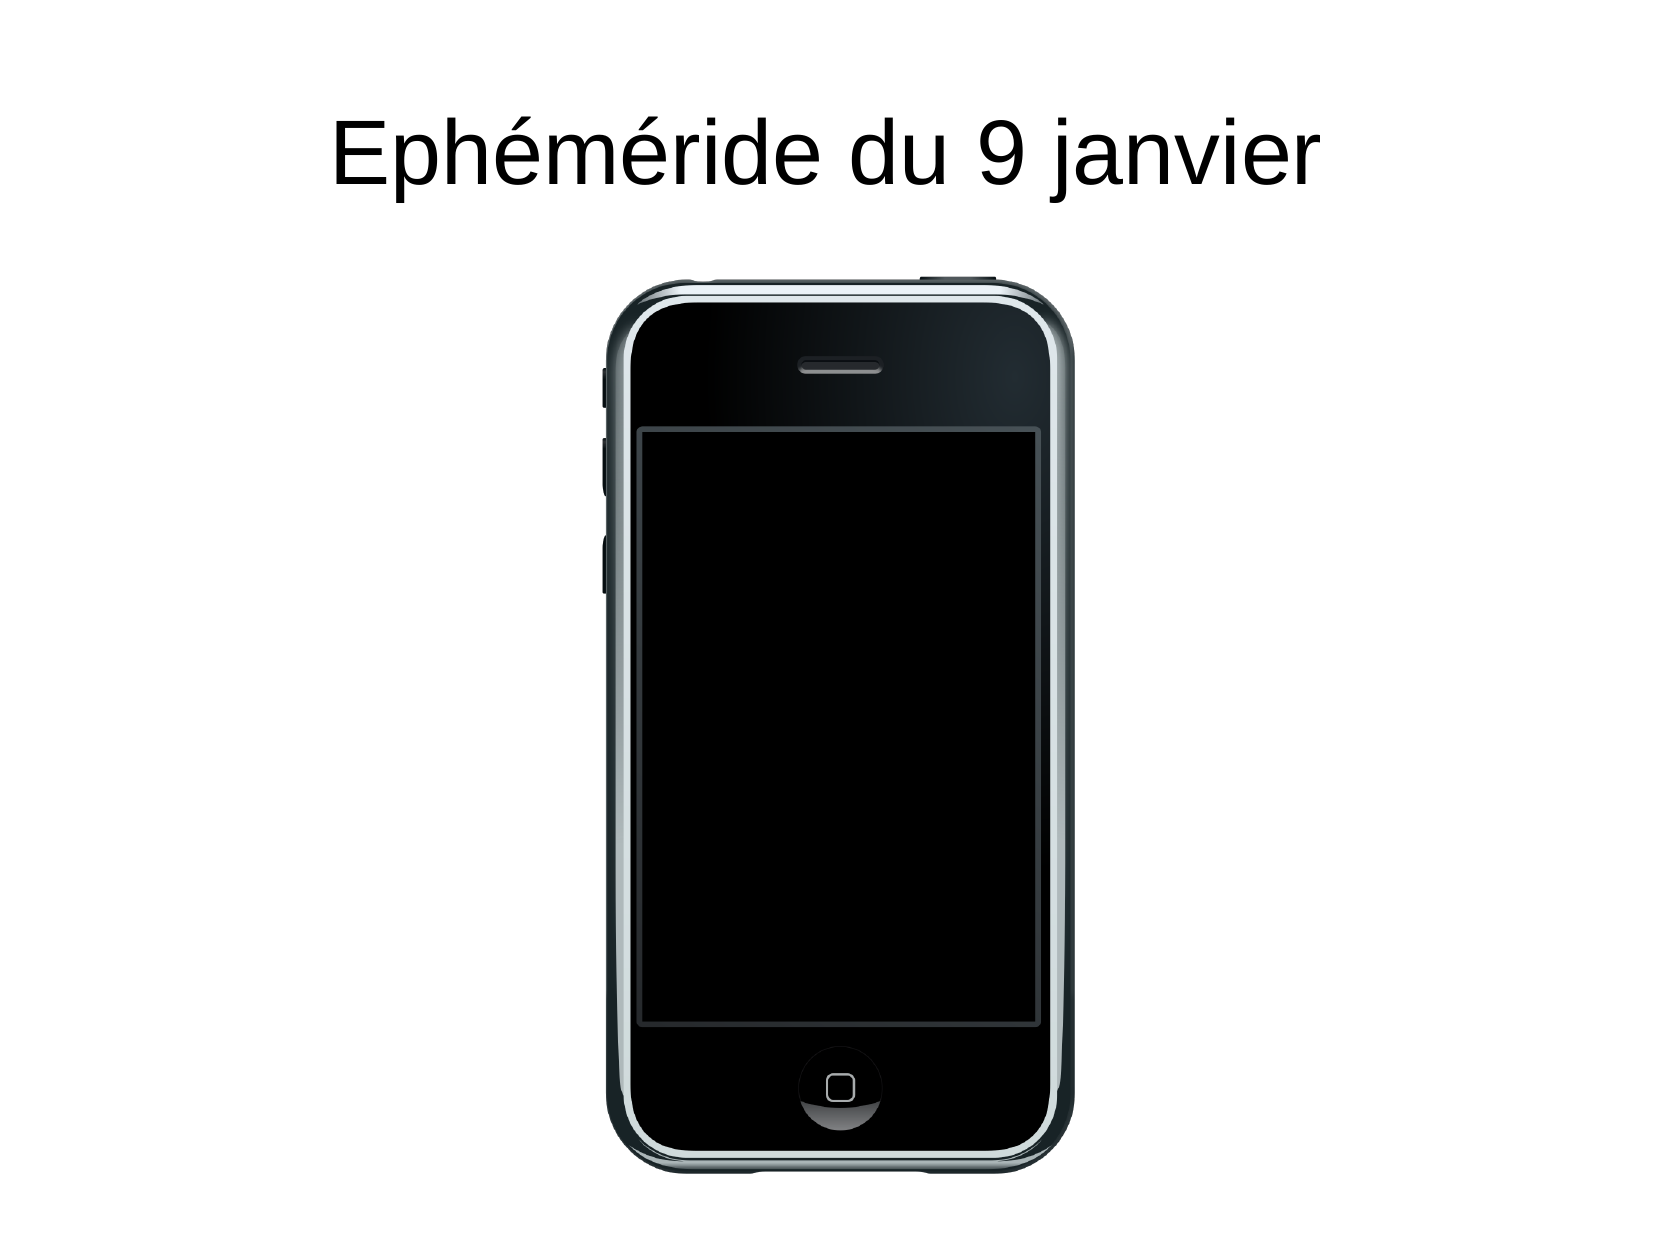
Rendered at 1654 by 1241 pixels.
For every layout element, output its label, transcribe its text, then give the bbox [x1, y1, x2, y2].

picture [602, 271, 1075, 1174]
title Ephéméride du 9 janvier [82, 49, 1571, 257]
